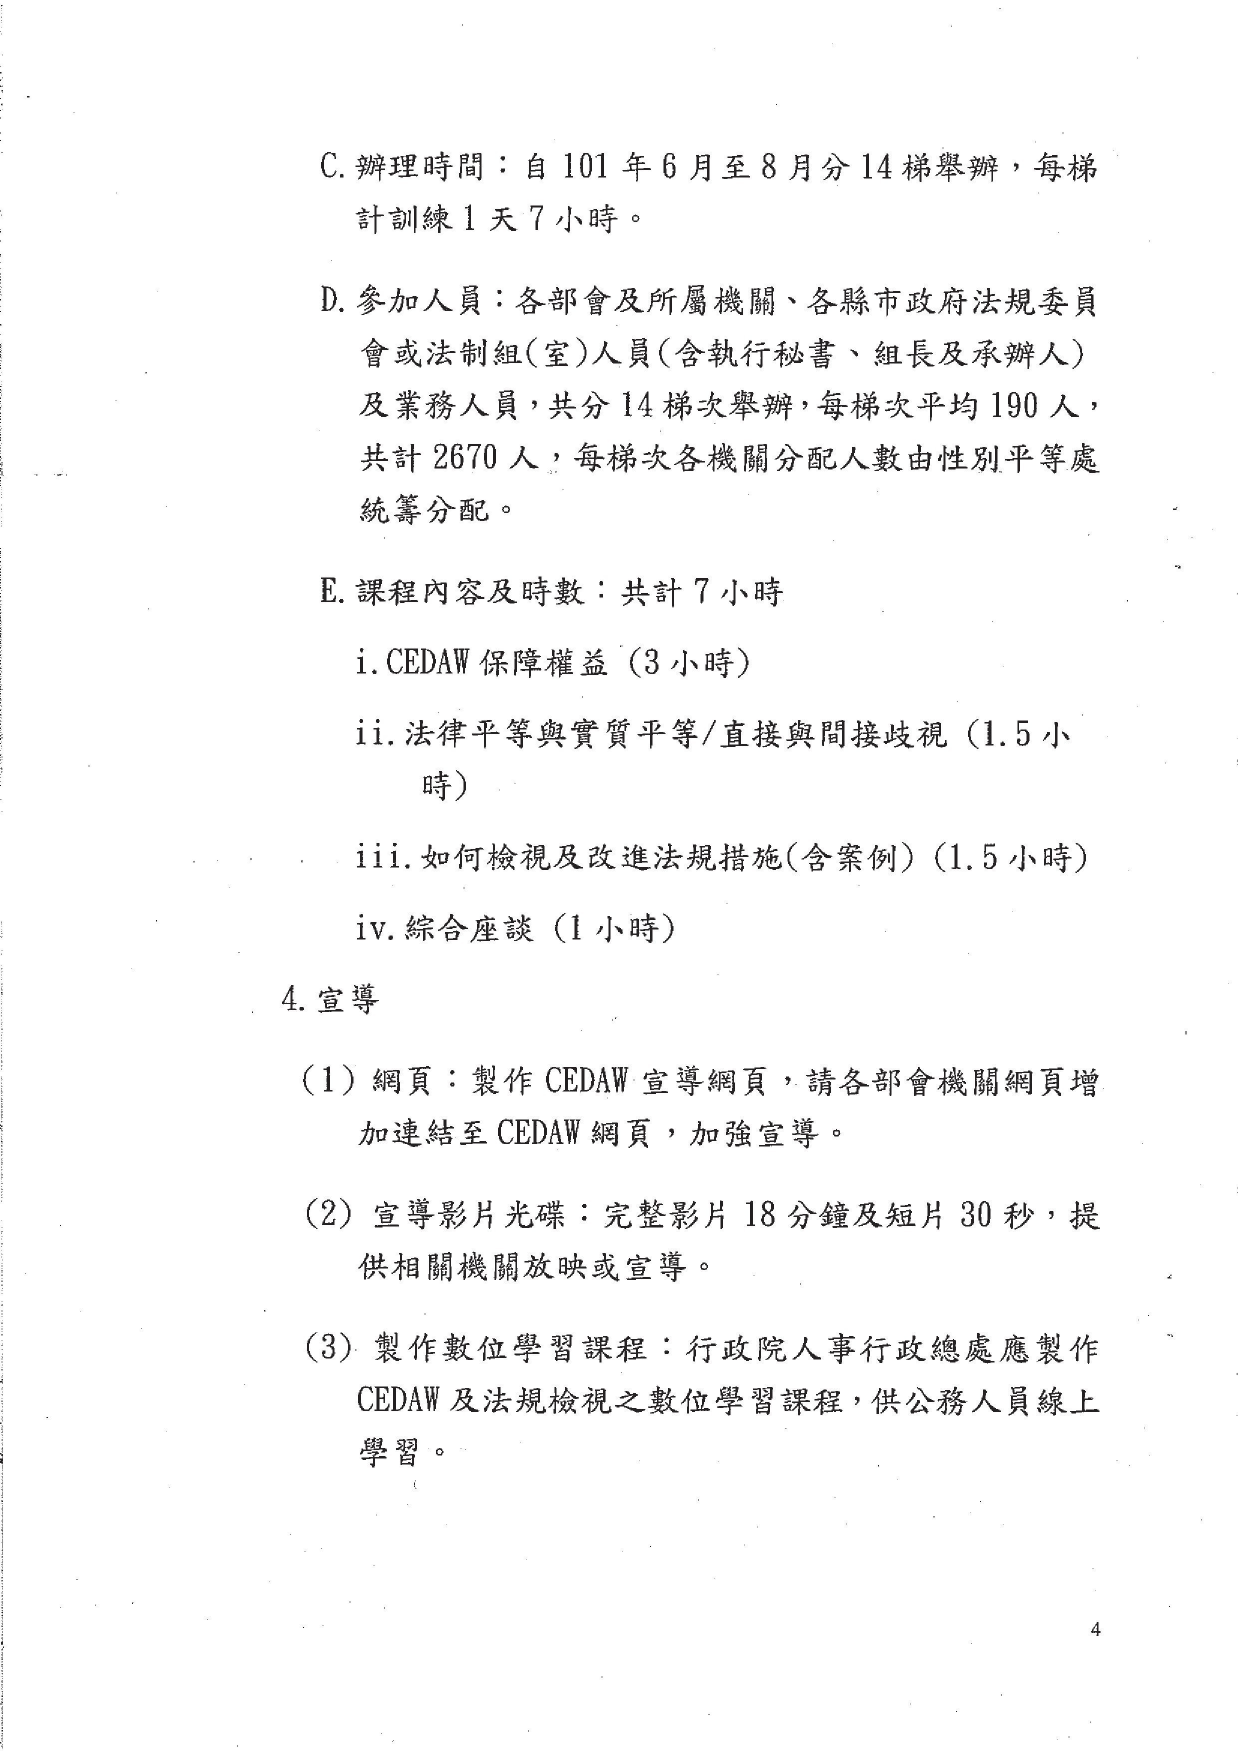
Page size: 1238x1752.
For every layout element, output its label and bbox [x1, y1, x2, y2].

text_box [0, 0, 1238, 1751]
